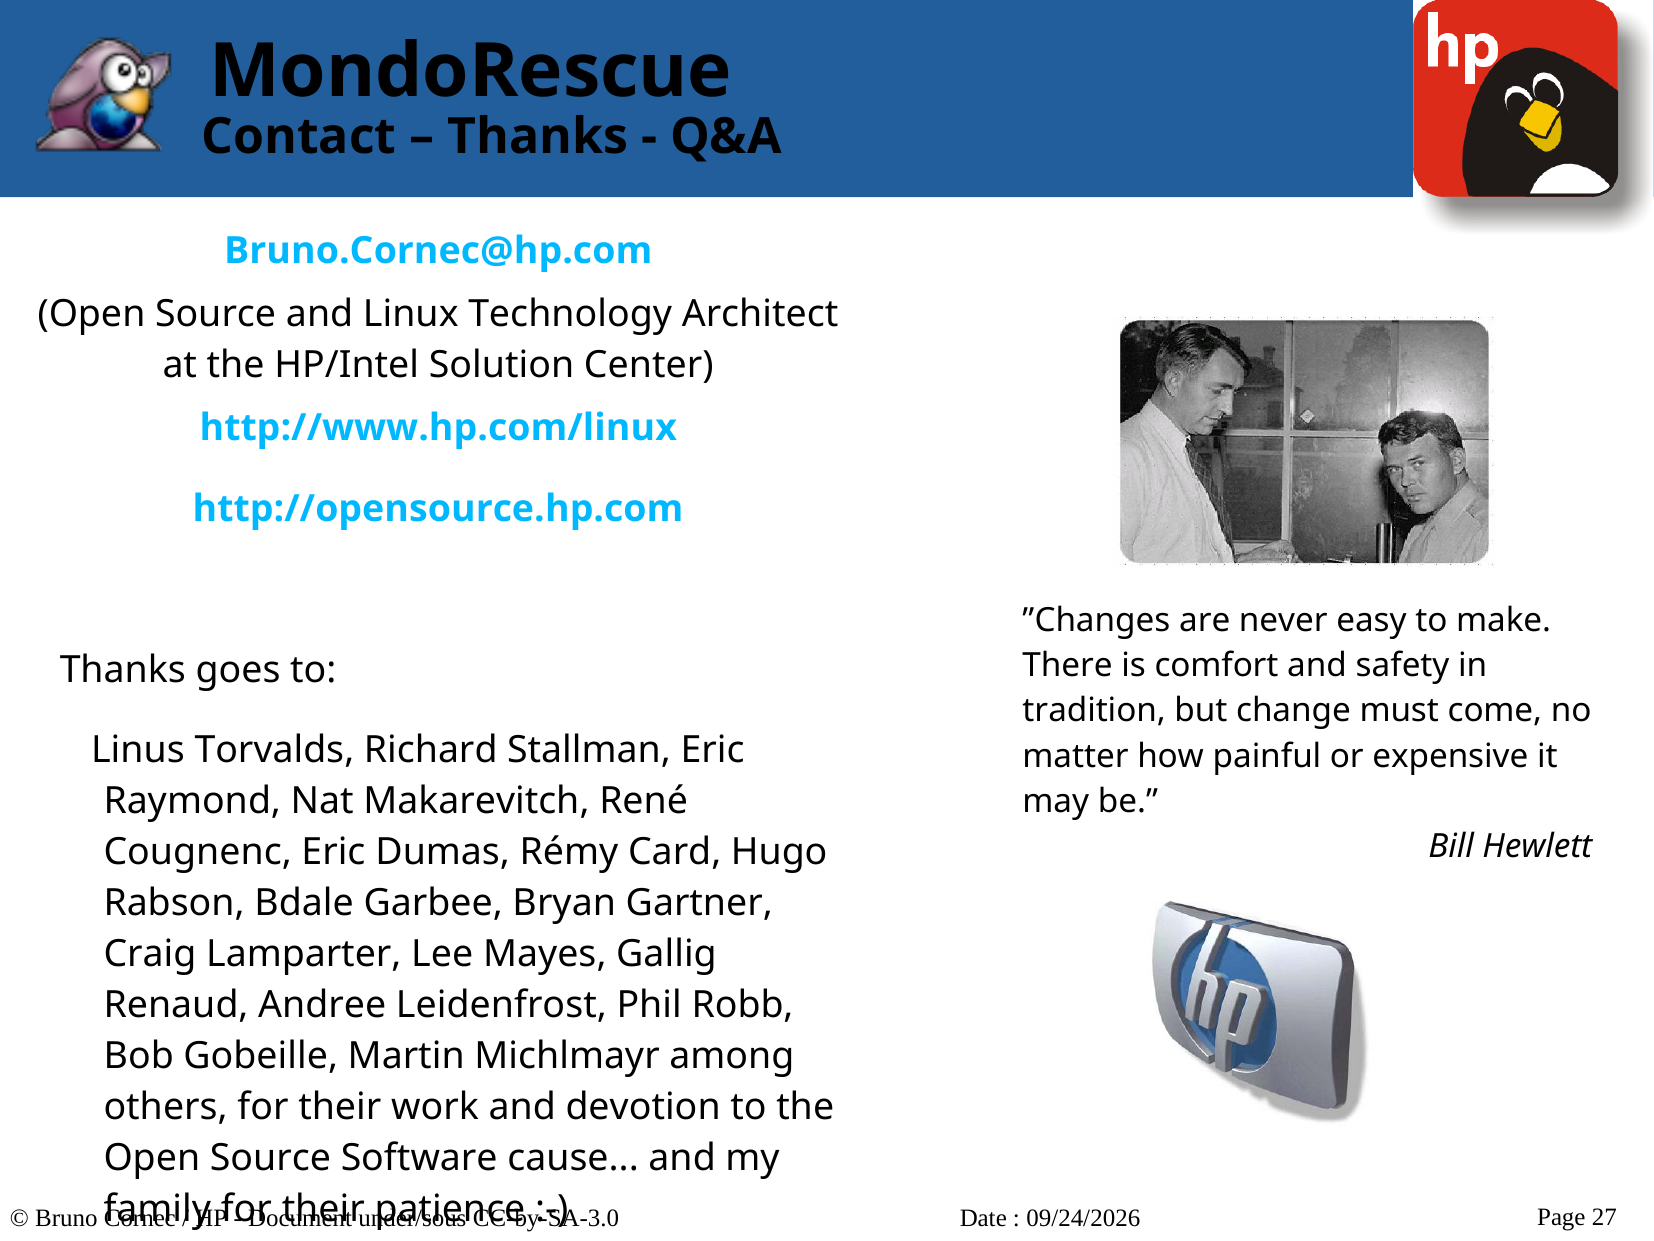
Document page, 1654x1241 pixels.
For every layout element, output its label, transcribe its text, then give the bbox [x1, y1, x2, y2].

text_box ”Changes are never easy to make. There is comfort and safety in tradition, but change must come, no matter how painful or expensive it may be.” Bill Hewlett [1022, 595, 1634, 877]
picture [1105, 890, 1422, 1130]
picture [0, 0, 211, 199]
list Bruno.Cornec@hp.com (Open Source and Linux Technology Architect at the HP/Intel Solution Center) http://www.hp.com/linux http://opensource.hp.com Thanks goes to: Linus Torvalds, Richard Stallman, Eric Raymond, Nat Makarevitch, René Cougnenc, Eric Dumas, Rémy Card, Hugo Rabson, Bdale Garbee, Bryan Gartner, Craig Lamparter, Lee Mayes, Gallig Renaud, Andree Leidenfrost, Phil Robb, Bob Gobeille, Martin Michlmayr among others, for their work and devotion to the Open Source Software cause... and my family for their patience :-) [20, 223, 856, 1201]
picture [1413, 0, 1654, 235]
picture [1113, 316, 1496, 568]
title Contact – Thanks - Q&A [201, 32, 1191, 241]
